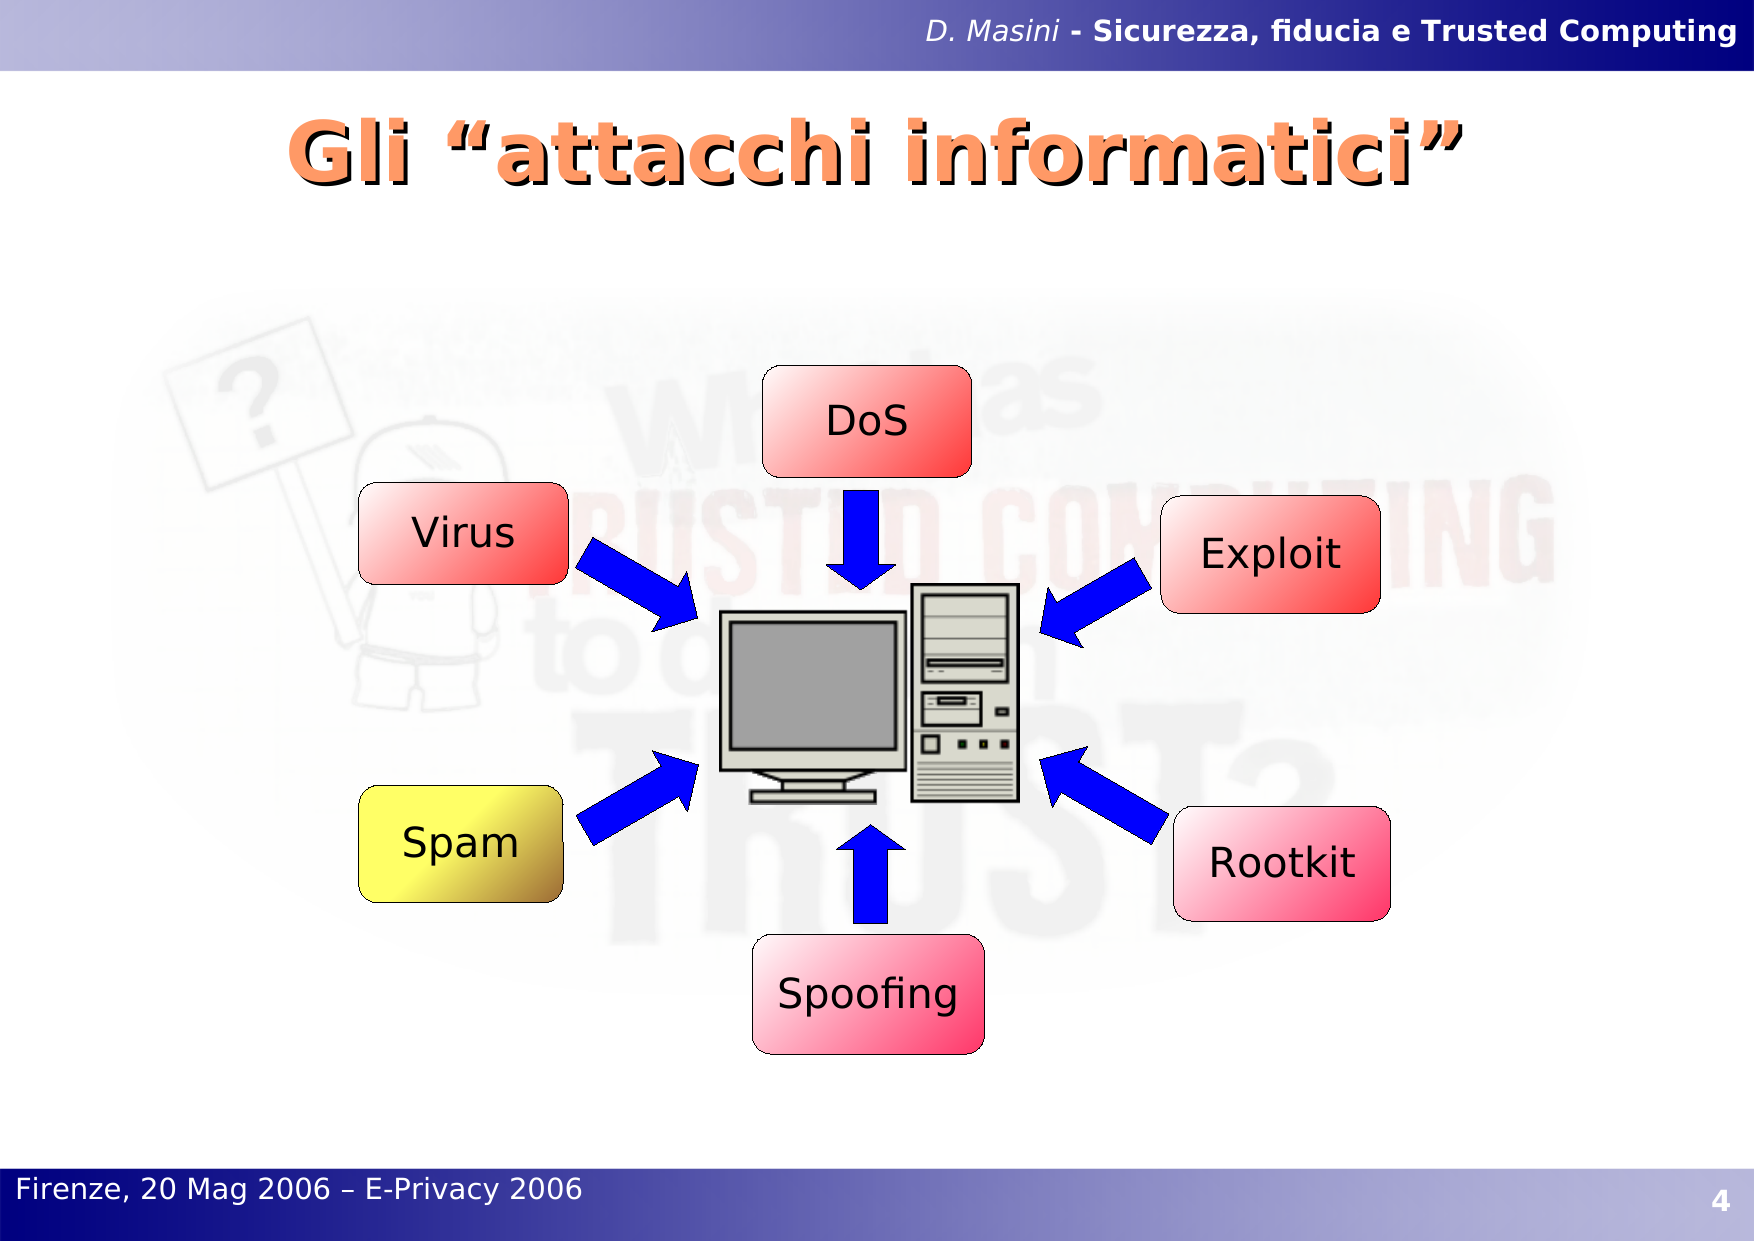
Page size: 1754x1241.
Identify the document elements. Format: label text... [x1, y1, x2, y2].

text_box Exploit [1160, 495, 1381, 614]
text_box DoS [762, 365, 972, 478]
text_box [836, 824, 906, 924]
text_box Virus [358, 482, 569, 585]
text_box Spam [358, 785, 564, 903]
text_box D. Masini - Sicurezza, fiducia e Trusted Computing [602, 7, 1754, 63]
text_box Spoofing [752, 934, 985, 1055]
text_box [1039, 746, 1169, 845]
text_box [576, 750, 699, 846]
text_box [575, 537, 698, 632]
title Gli “attacchi informatici” [87, 49, 1667, 257]
text_box [826, 490, 896, 590]
picture [0, 0, 1754, 1241]
text_box [1039, 557, 1152, 648]
text_box <number> [1641, 1185, 1732, 1223]
text_box Rootkit [1173, 806, 1391, 922]
text_box Firenze, 20 Mag 2006 – E-Privacy 2006 [0, 1175, 1314, 1234]
